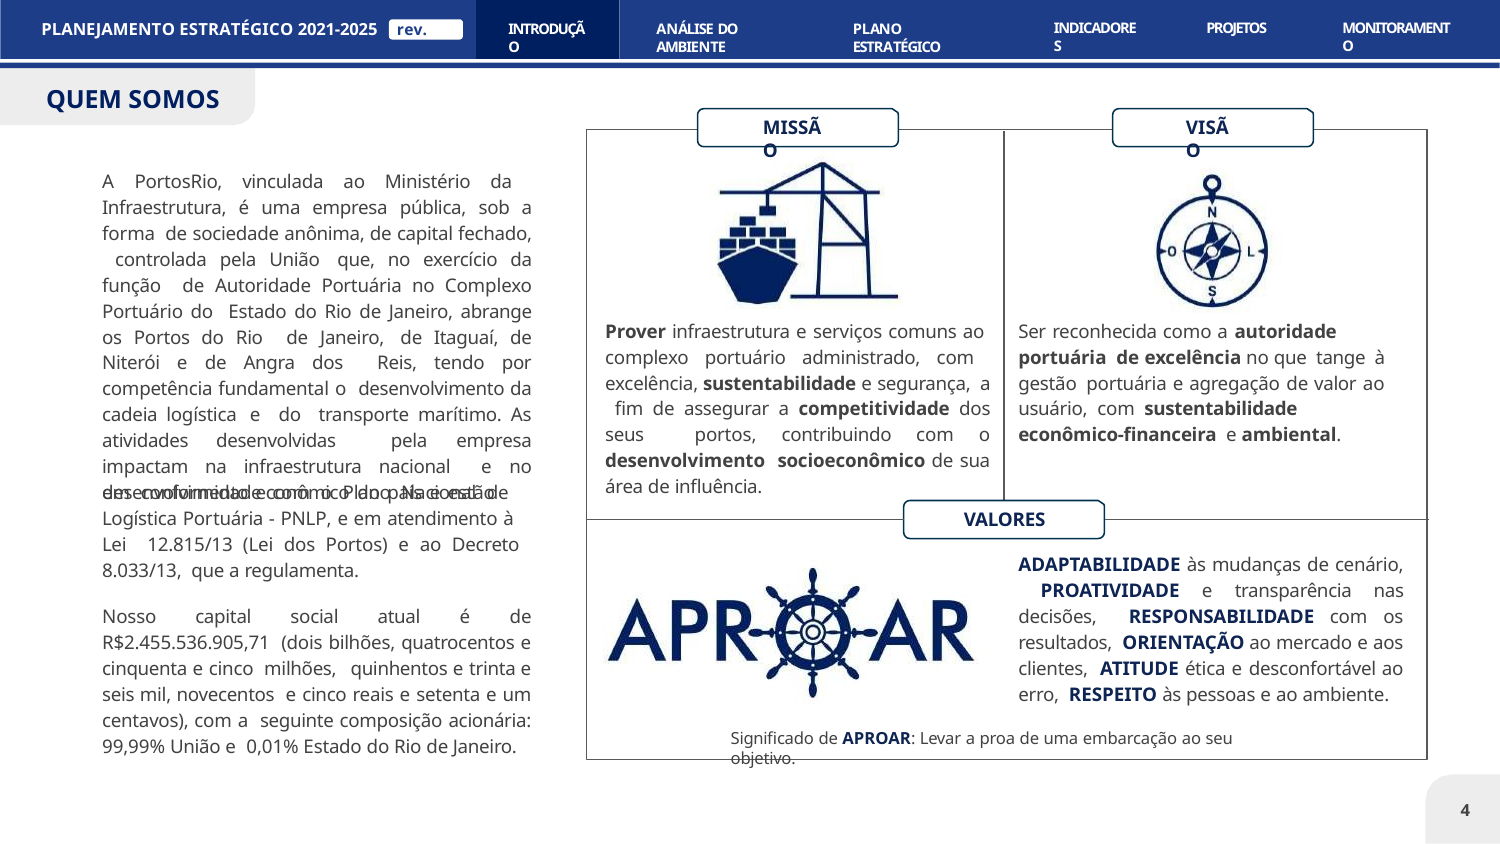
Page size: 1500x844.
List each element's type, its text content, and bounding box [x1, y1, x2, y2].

text_box PROJETOS [1204, 16, 1272, 39]
text_box Signiﬁcado de APROAR: Levar a proa de uma embarcação ao seu objetivo. [728, 725, 1283, 750]
picture [766, 148, 773, 155]
picture [603, 560, 984, 705]
text_box MONITORAMENTO [1340, 16, 1453, 39]
text_box INTRODUÇÃO [506, 17, 589, 40]
text_box [1425, 774, 1500, 844]
text_box QUEM SOMOS [43, 81, 245, 114]
text_box [699, 110, 897, 145]
text_box em conformidade com o Plano Nacional de Logística Portuária - PNLP, e em atendimento à Lei 12.815/13 (Lei dos Portos) e ao Decreto 8.033/13, que a regulamenta. [99, 475, 533, 583]
text_box 6 [1454, 799, 1476, 823]
text_box Ser reconhecida como a autoridade portuária de excelência no que tange à gestão portuária e agregação de valor ao usuário, com sustentabilidade econômico-ﬁnanceira e ambiental. [1016, 314, 1405, 448]
text_box Prover infraestrutura e serviços comuns ao complexo portuário administrado, com excelência, sustentabilidade e segurança, a ﬁm de assegurar a competitividade dos seus portos, contribuindo com o desenvolvimento socioeconômico de sua área de inﬂuência. [603, 314, 992, 474]
picture [1153, 167, 1283, 314]
text_box ANÁLISE DO AMBIENTE [654, 17, 796, 40]
text_box [905, 502, 1103, 537]
text_box VISÃO [1183, 113, 1243, 141]
text_box [1114, 110, 1312, 145]
picture [709, 148, 902, 310]
text_box [0, 0, 1500, 59]
text_box MISSÃO [760, 113, 836, 141]
text_box INDICADORES [1051, 16, 1137, 39]
text_box [0, 62, 1500, 126]
text_box Nosso capital social atual é de R$2.455.536.905,71 (dois bilhões, quatrocentos e cinquenta e cinco milhões, quinhentos e trinta e seis mil, novecentos e cinco reais e setenta e um centavos), com a seguinte composição acionária: 99,99% União e 0,01% Estado do Rio de Janeiro. [99, 599, 533, 760]
text_box PLANO ESTRATÉGICO [850, 17, 982, 40]
text_box A PortosRio, vinculada ao Ministério da Infraestrutura, é uma empresa pública, sob a forma de sociedade anônima, de capital fechado, controlada pela União que, no exercício da função de Autoridade Portuária no Complexo Portuário do Estado do Rio de Janeiro, abrange os Portos do Rio de Janeiro, de Itaguaí, de Niterói e de Angra dos Reis, tendo por competência fundamental o desenvolvimento da cadeia logística e do transporte marítimo. As atividades desenvolvidas pela empresa impactam na infraestrutura nacional e no desenvolvimento econômico do país e estão [99, 164, 533, 475]
text_box VALORES [961, 505, 1047, 533]
text_box ADAPTABILIDADE às mudanças de cenário, PROATIVIDADE e transparência nas decisões, RESPONSABILIDADE com os resultados, ORIENTAÇÃO ao mercado e aos clientes, ATITUDE ética e desconfortável ao erro, RESPEITO às pessoas e ao ambiente. [1016, 547, 1405, 708]
text_box PLANEJAMENTO ESTRATÉGICO 2021-2025 rev. 2022 [39, 16, 457, 41]
